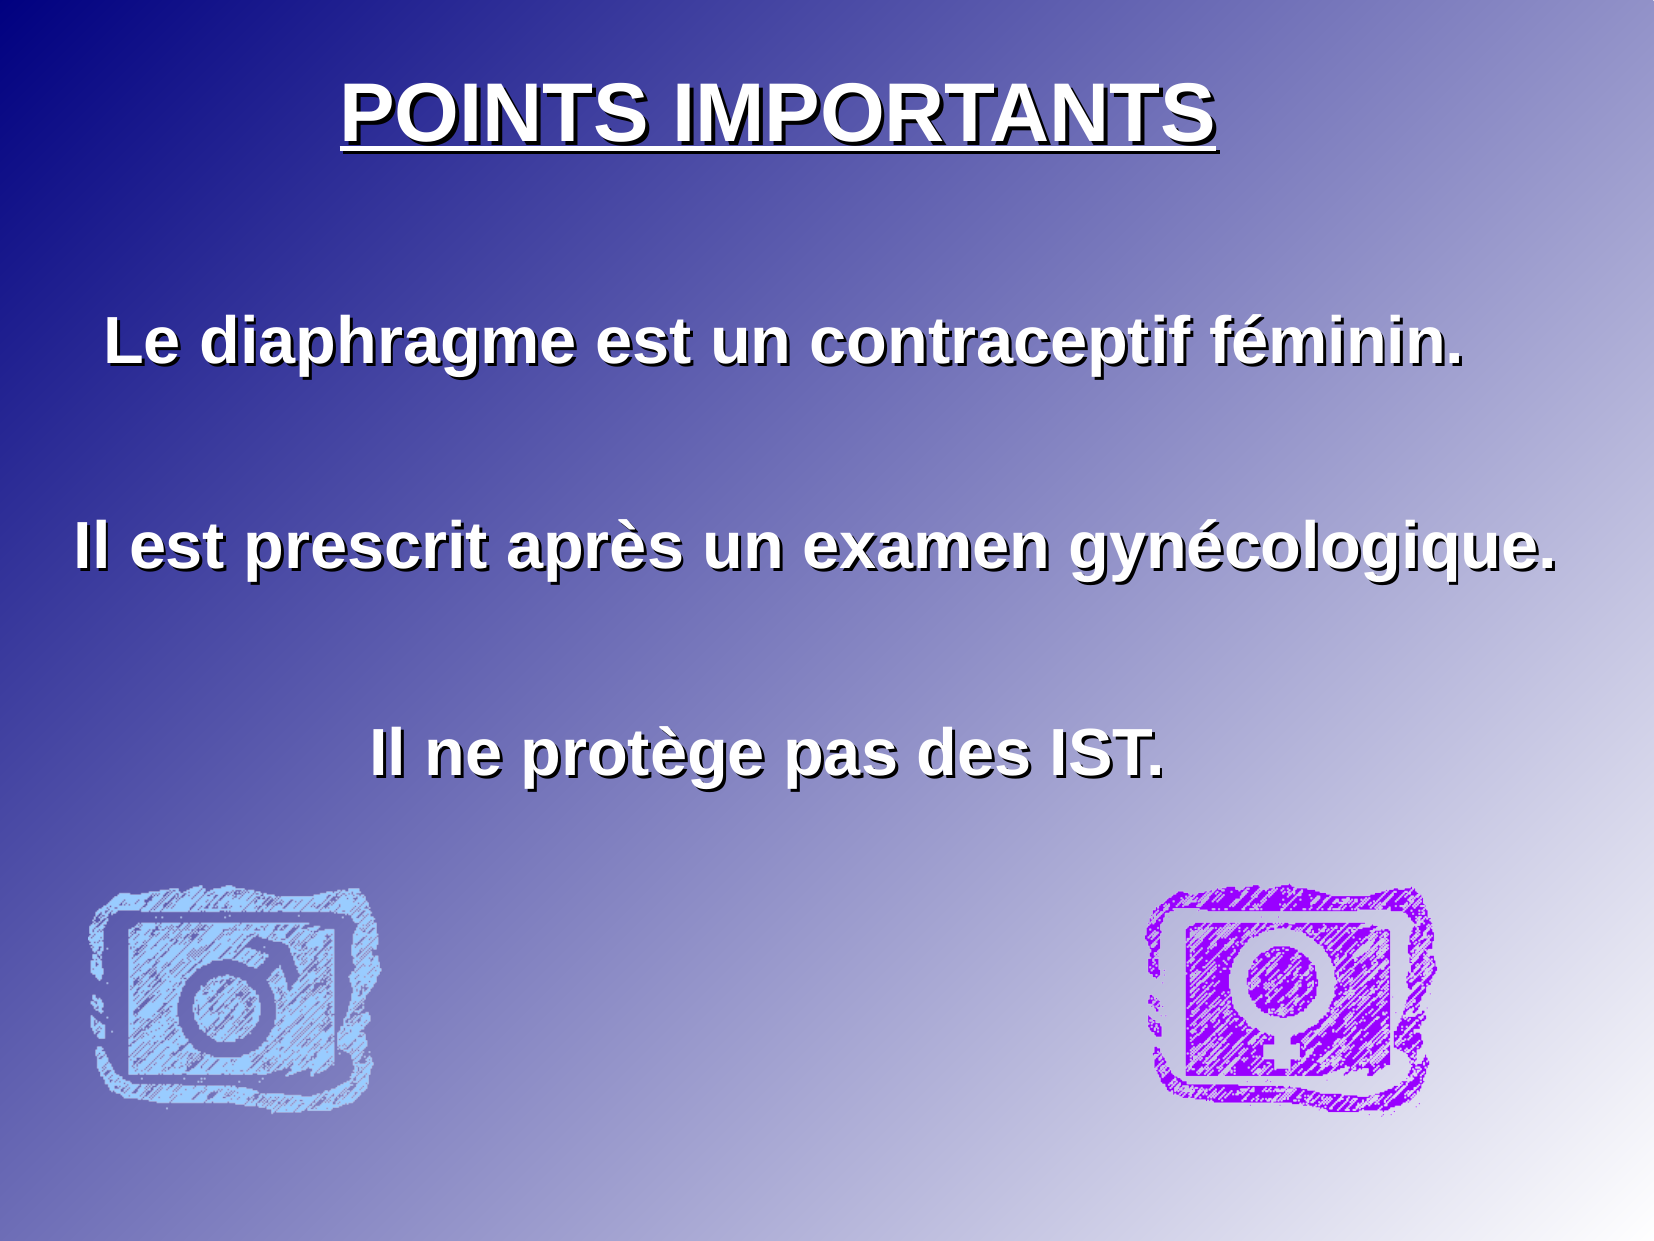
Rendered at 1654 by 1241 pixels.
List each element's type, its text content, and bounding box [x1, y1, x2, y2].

picture [88, 884, 391, 1123]
text_box POINTS IMPORTANTS [324, 59, 1270, 167]
picture [1145, 882, 1447, 1123]
text_box Le diaphragme est un contraceptif féminin. [88, 295, 1506, 385]
text_box Il ne protège pas des IST. [354, 707, 1211, 798]
text_box Il est prescrit après un examen gynécologique. [59, 500, 1595, 591]
